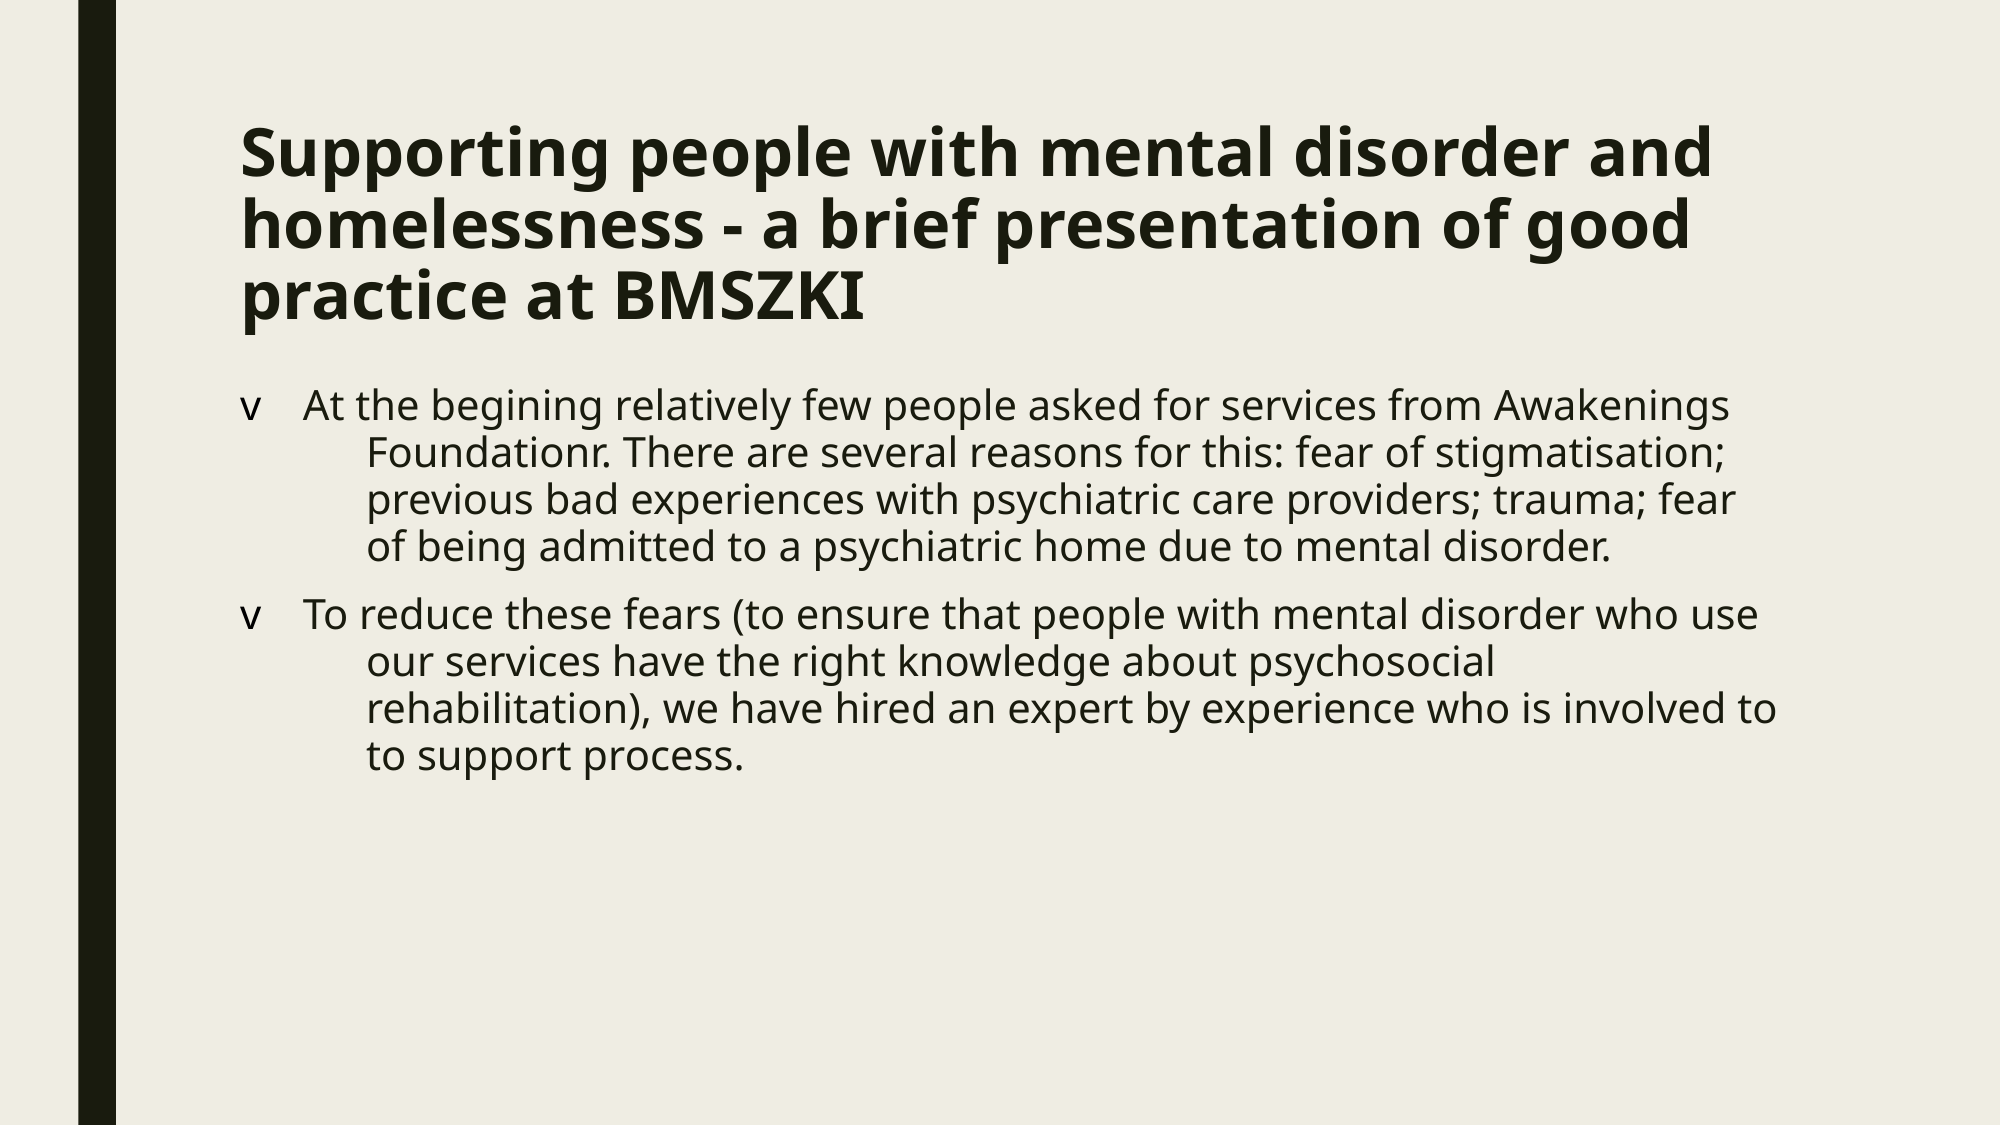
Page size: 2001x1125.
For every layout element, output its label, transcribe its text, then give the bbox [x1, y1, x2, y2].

title Supporting people with mental disorder and homelessness - a brief presentation of good practice at BMSZKI [225, 112, 1801, 357]
list At the begining relatively few people asked for services from Awakenings Foundationr. There are several reasons for this: fear of stigmatisation; previous bad experiences with psychiatric care providers; trauma; fear of being admitted to a psychiatric home due to mental disorder. To reduce these fears (to ensure that people with mental disorder who use our services have the right knowledge about psychosocial rehabilitation), we have hired an expert by experience who is involved to to support process. [225, 375, 1801, 963]
